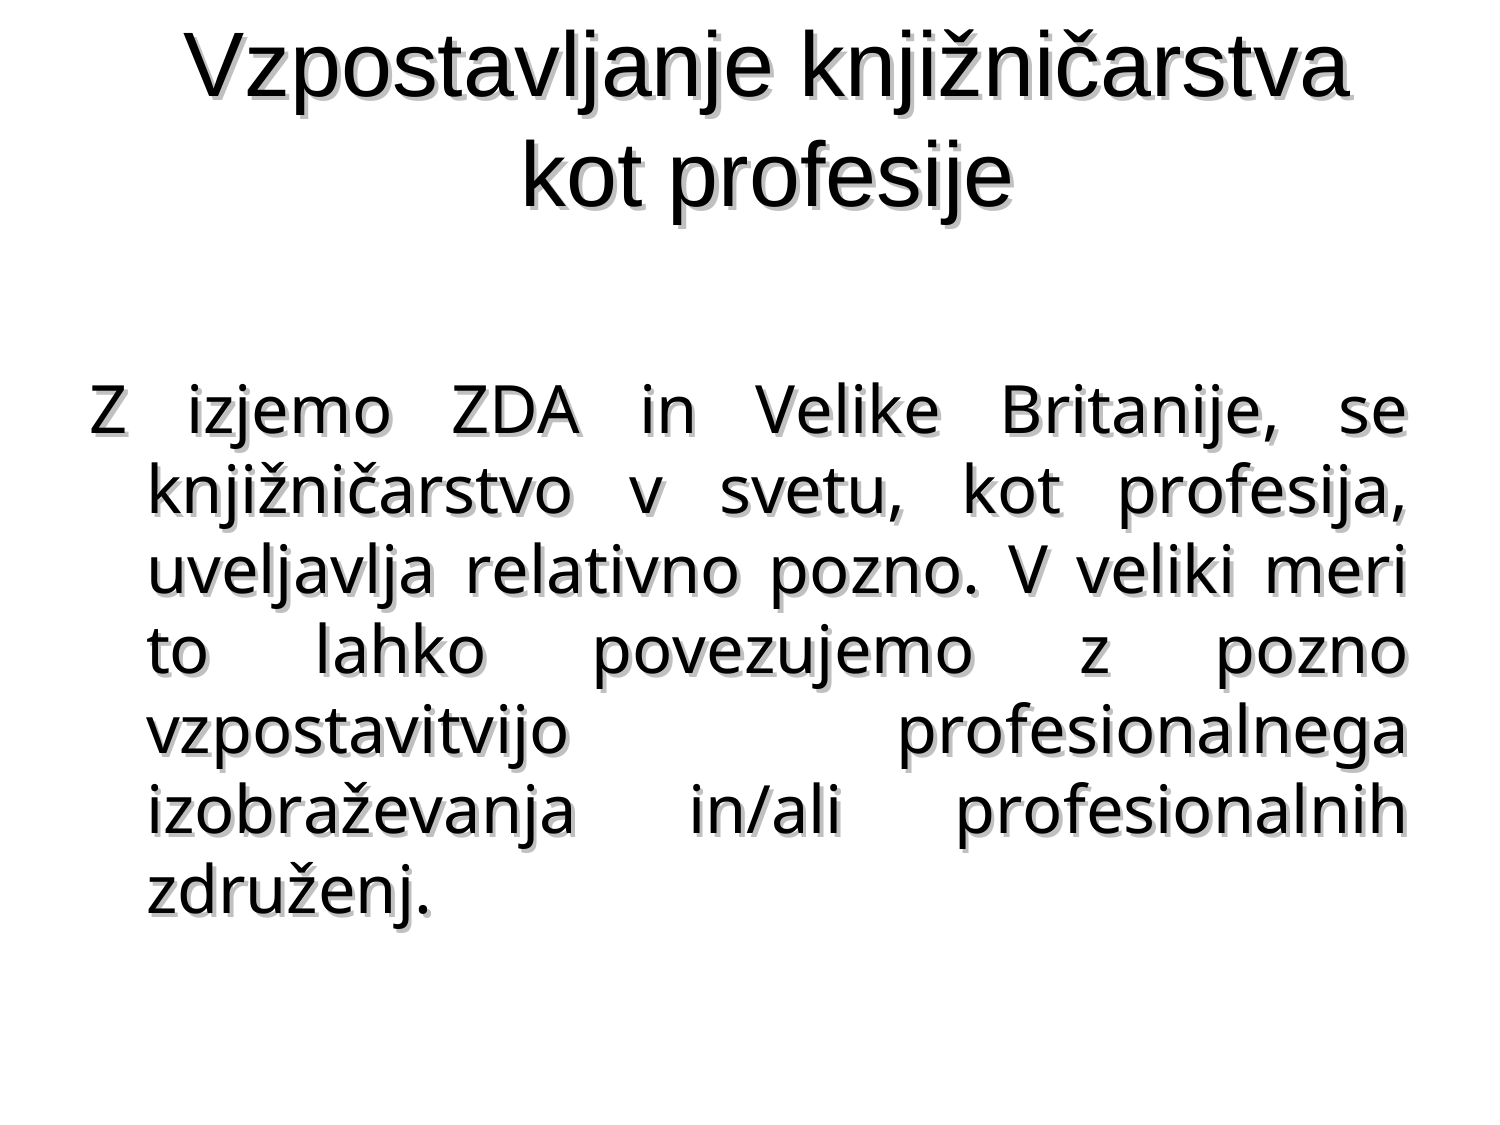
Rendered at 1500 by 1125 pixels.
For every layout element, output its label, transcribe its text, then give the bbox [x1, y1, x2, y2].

list Z izjemo ZDA in Velike Britanije, se knjižničarstvo v svetu, kot profesija, uveljavlja relativno pozno. V veliki meri to lahko povezujemo z pozno vzpostavitvijo profesionalnega izobraževanja in/ali profesionalnih združenj. [75, 262, 1426, 1006]
title Vzpostavljanje knjižničarstva kot profesije [75, 0, 1426, 233]
